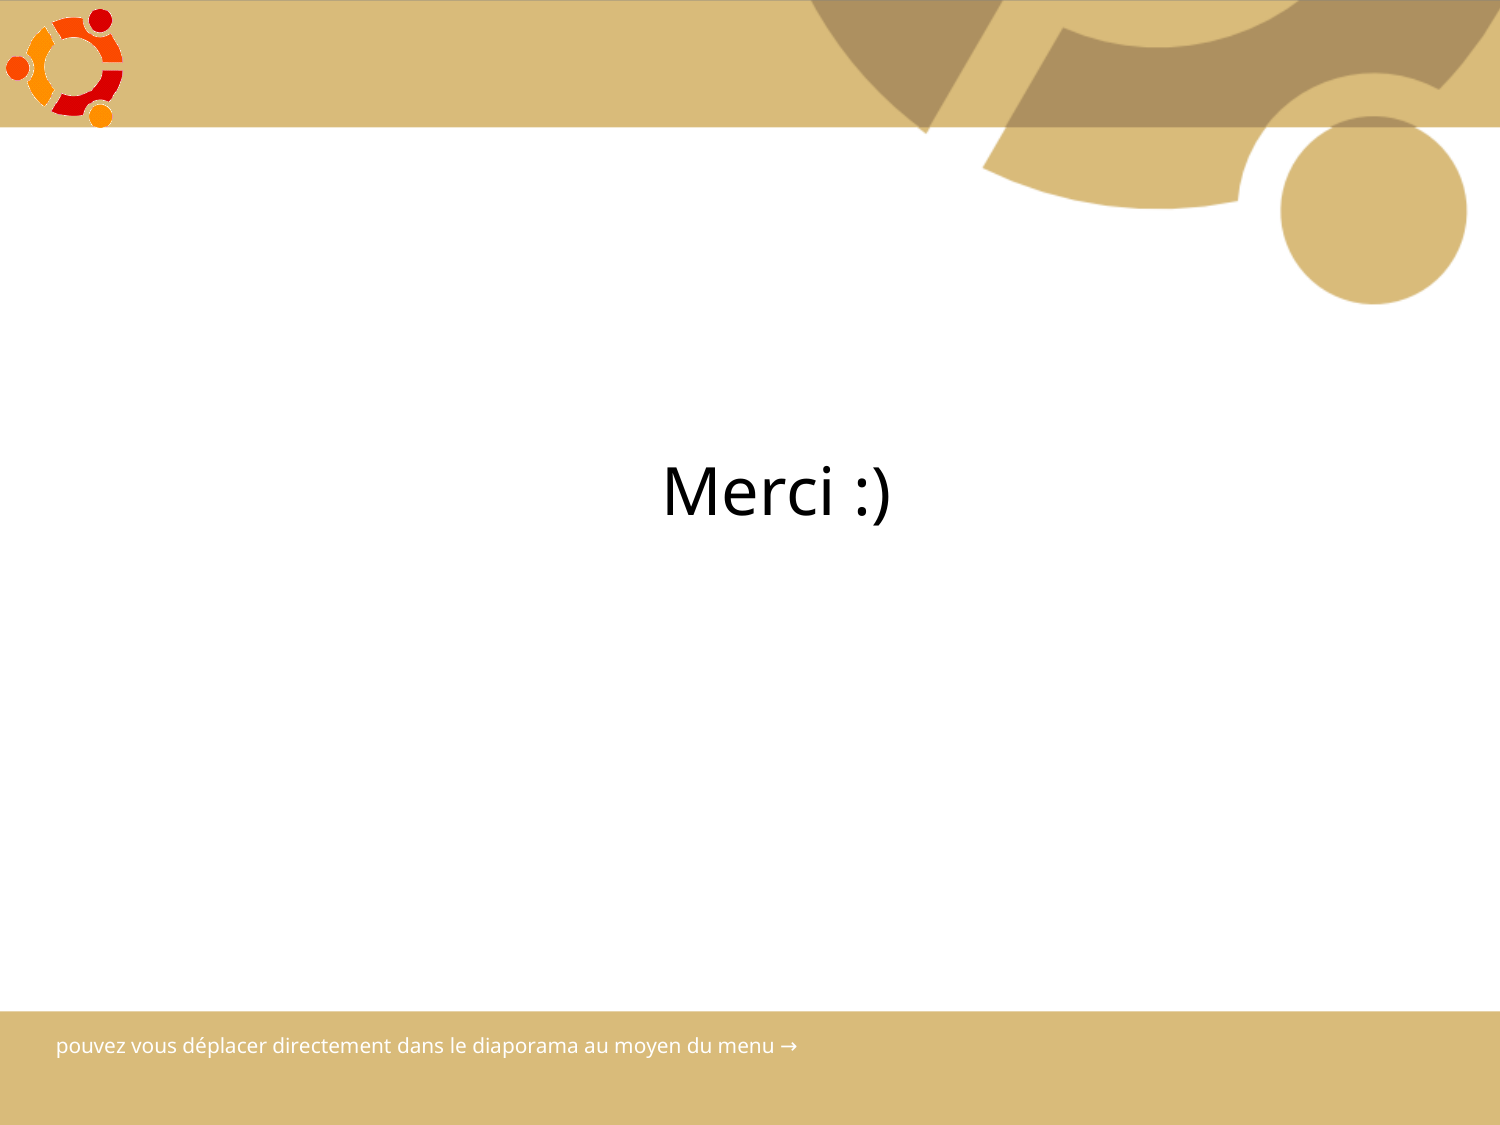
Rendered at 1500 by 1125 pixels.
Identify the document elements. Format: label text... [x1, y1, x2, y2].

subtitle Merci :) [135, 0, 1417, 998]
picture [0, 0, 135, 557]
picture [1417, 0, 1500, 557]
